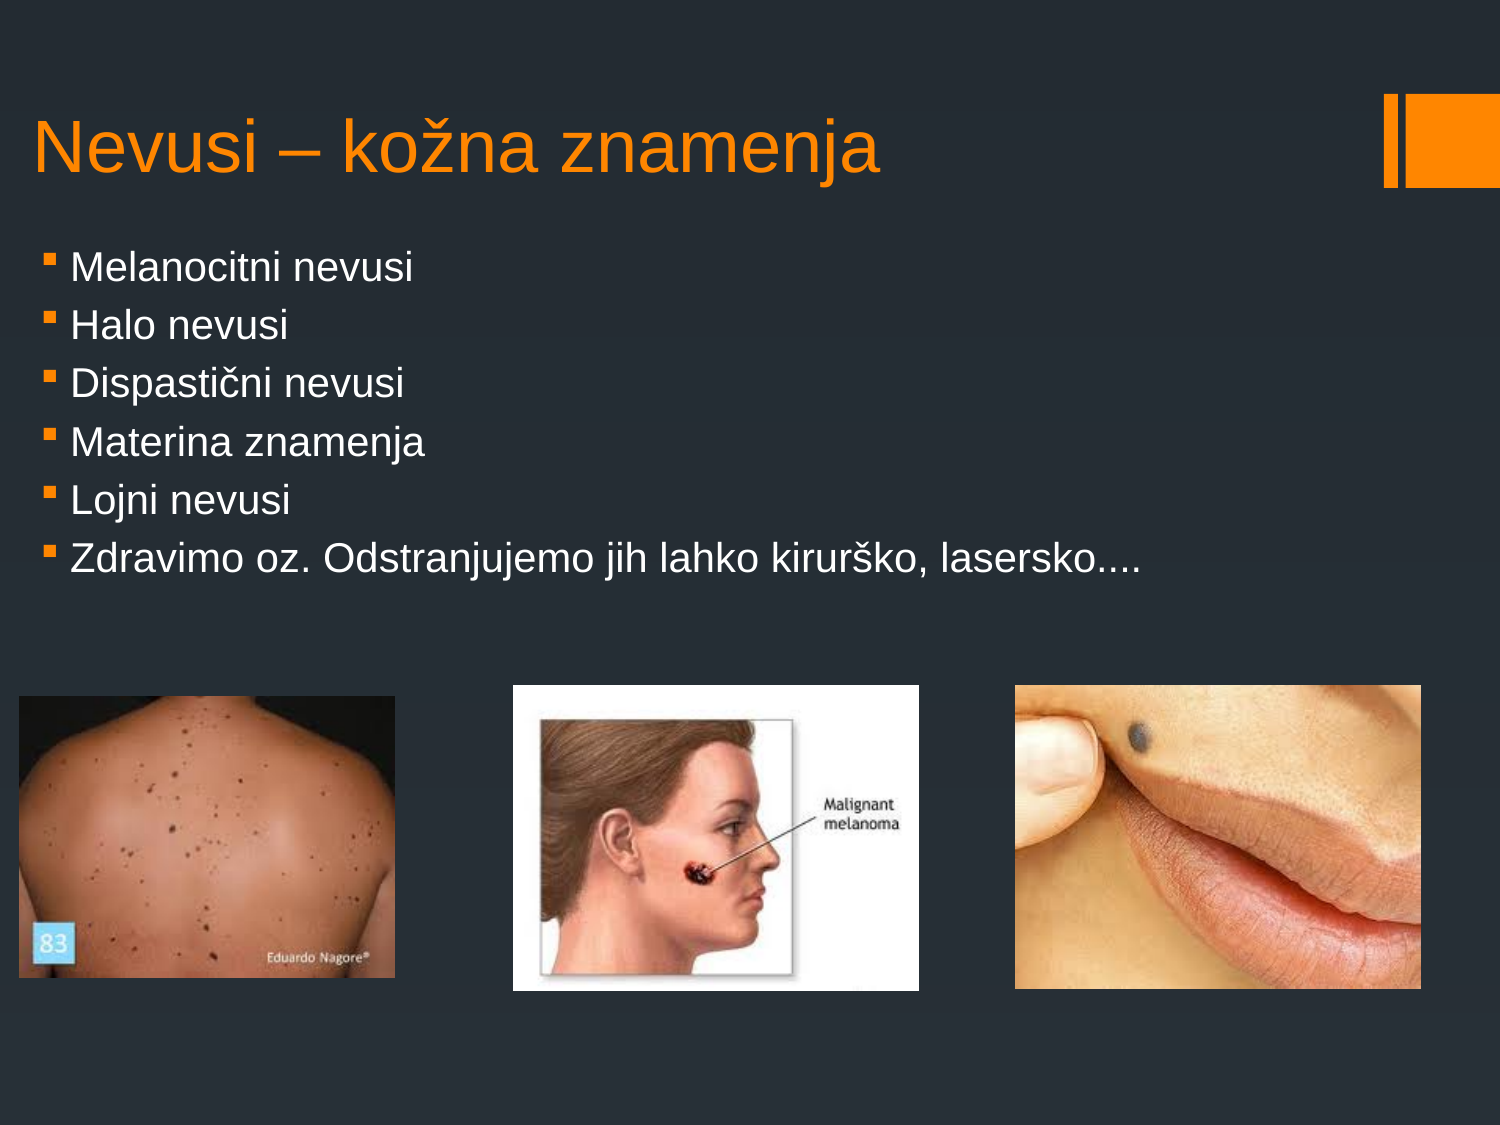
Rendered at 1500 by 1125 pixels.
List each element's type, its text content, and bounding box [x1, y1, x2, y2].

picture [513, 685, 919, 991]
picture [19, 696, 395, 978]
picture [1015, 685, 1421, 989]
list Melanocitni nevusi Halo nevusi Dispastični nevusi Materina znamenja Lojni nevusi Zdravimo oz. Odstranjujemo jih lahko kirurško, lasersko.... [17, 231, 1218, 636]
title Nevusi – kožna znamenja [17, 90, 1218, 195]
